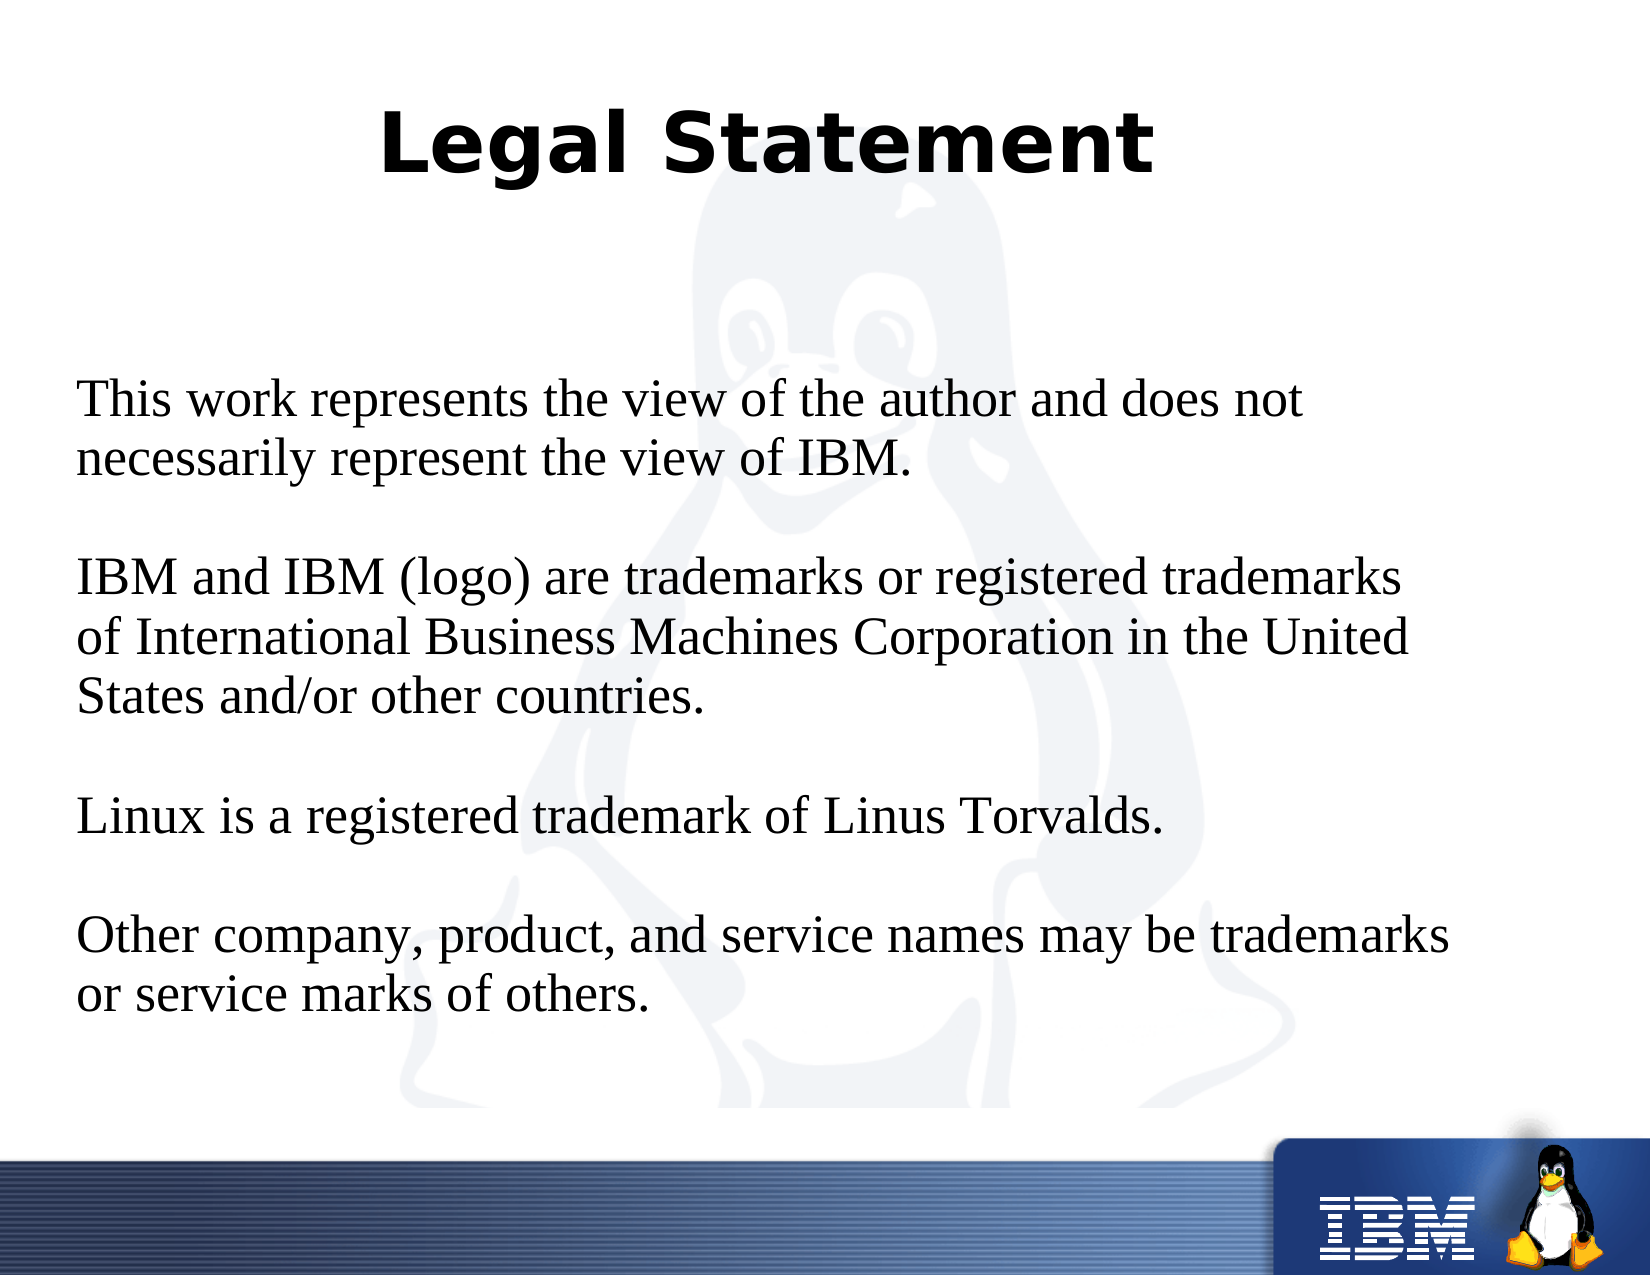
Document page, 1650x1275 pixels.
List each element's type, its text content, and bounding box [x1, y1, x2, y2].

subtitle This work represents the view of the author and does not necessarily represent the view of IBM. IBM and IBM (logo) are trademarks or registered trademarks of International Business Machines Corporation in the United States and/or other countries. Linux is a registered trademark of Linus Torvalds. Other company, product, and service names may be trademarks or service marks of others. [76, 220, 1457, 1171]
title Legal Statement [76, 76, 1457, 211]
